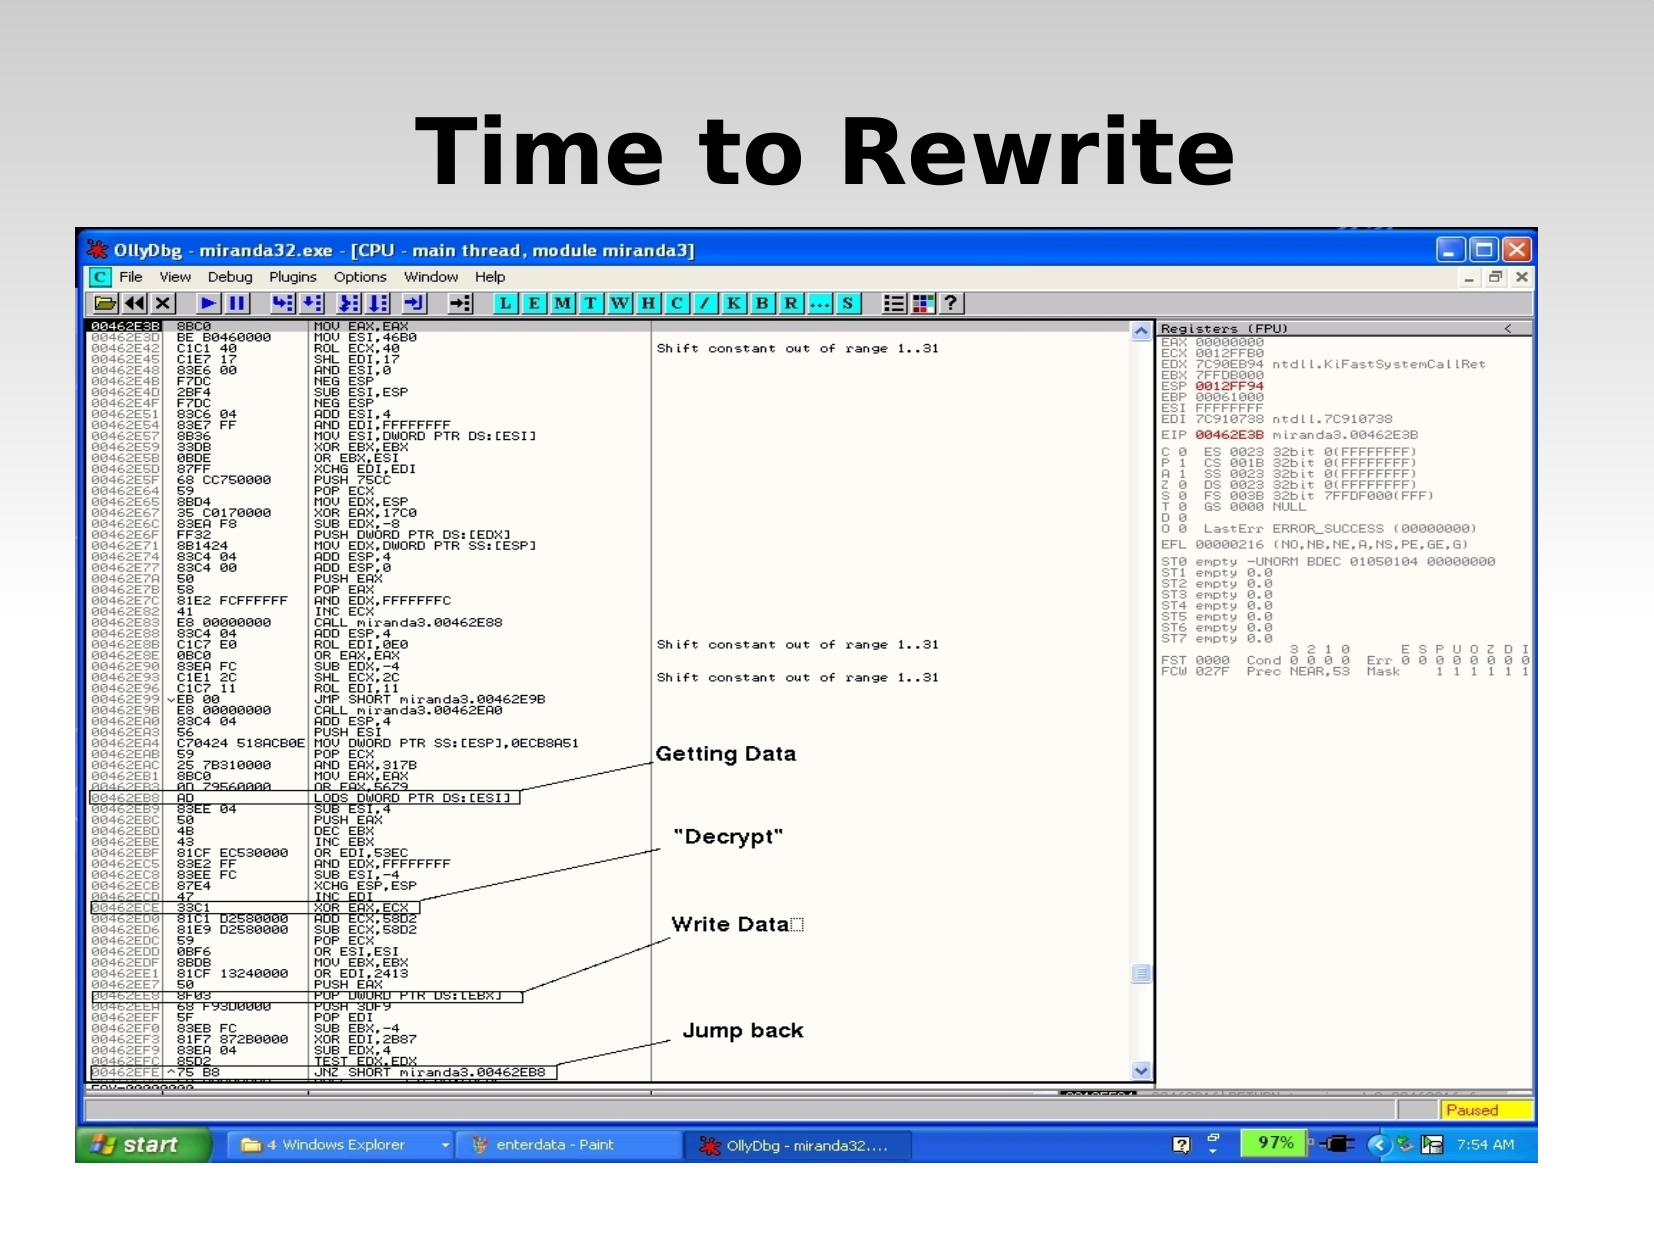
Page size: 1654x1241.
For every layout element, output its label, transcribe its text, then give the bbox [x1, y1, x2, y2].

title Time to Rewrite [82, 56, 1571, 250]
picture [75, 227, 1538, 1163]
